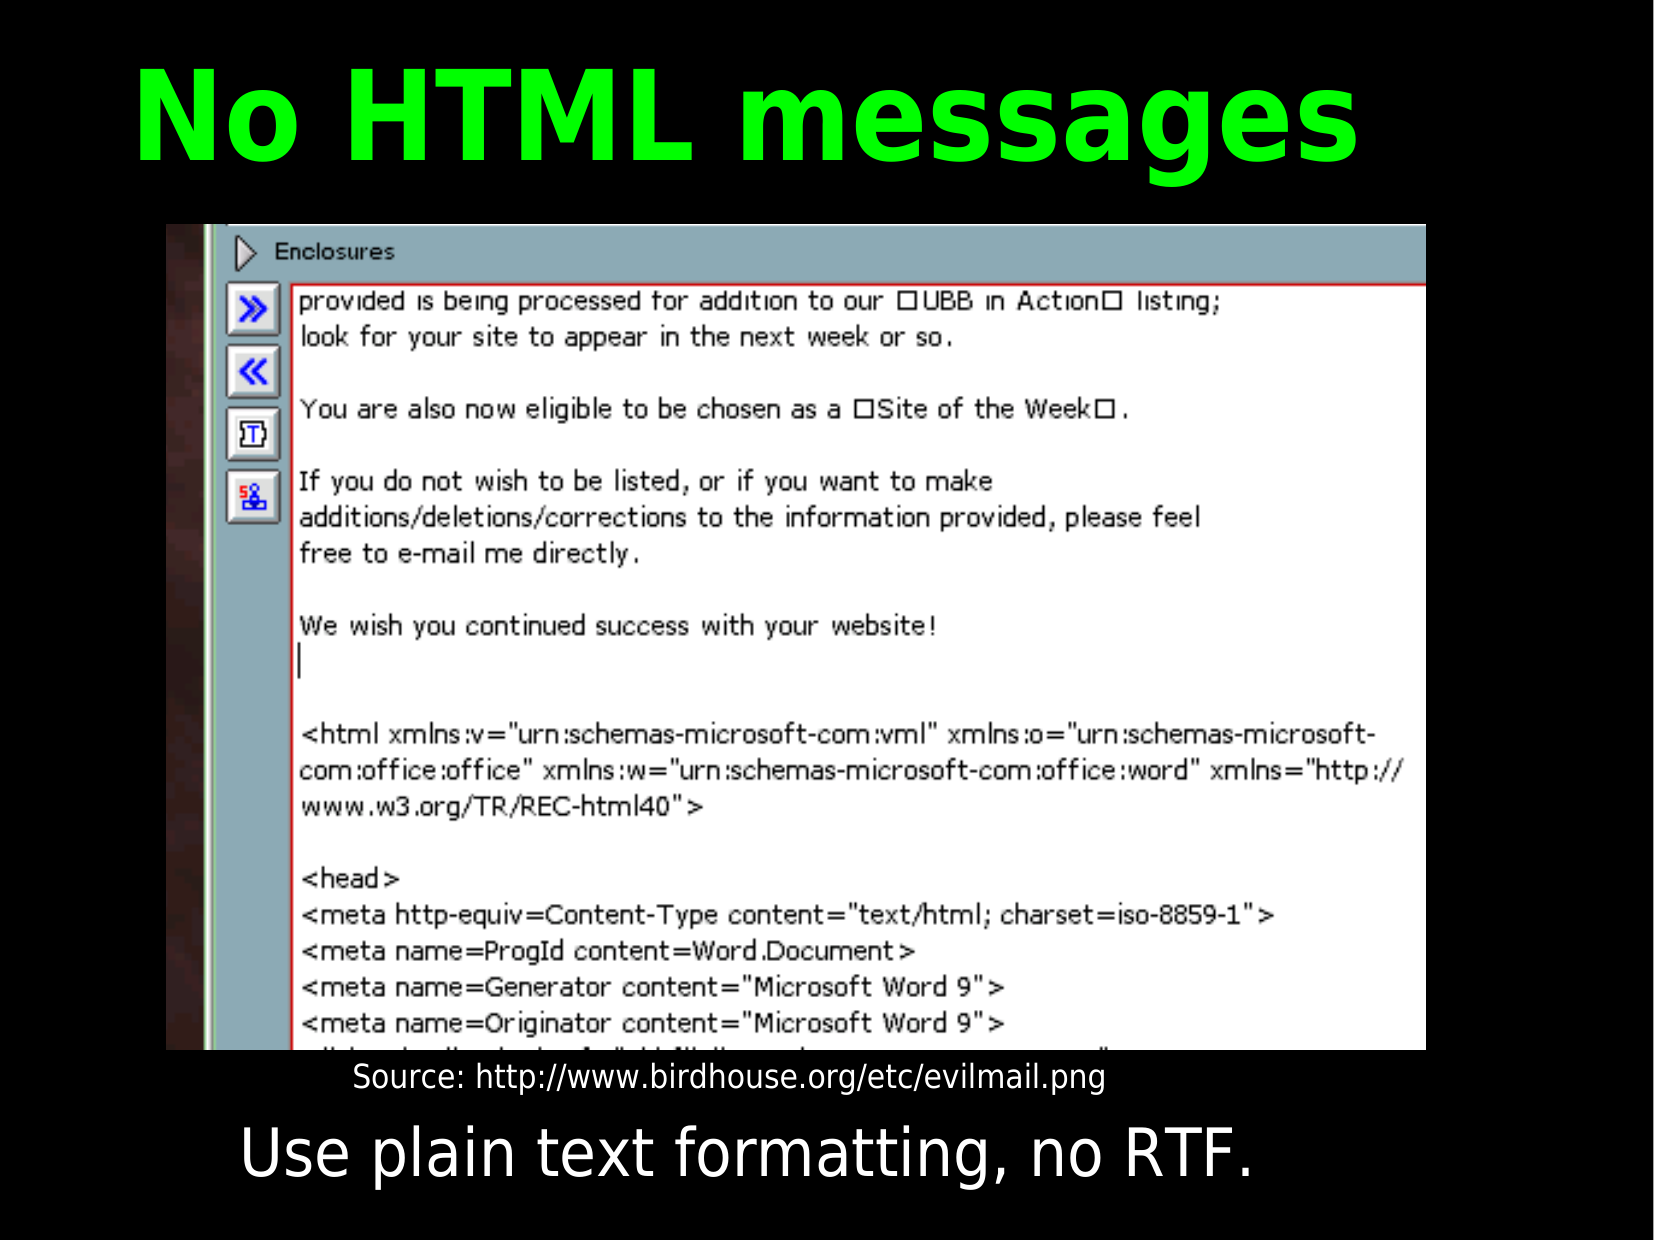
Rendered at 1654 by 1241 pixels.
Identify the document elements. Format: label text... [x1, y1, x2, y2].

text_box Source: http://www.birdhouse.org/etc/evilmail.png [337, 1050, 1388, 1104]
text_box Use plain text formatting, no RTF. [225, 1107, 1538, 1201]
picture [166, 224, 1426, 1051]
text_box No HTML messages [115, 37, 1654, 199]
